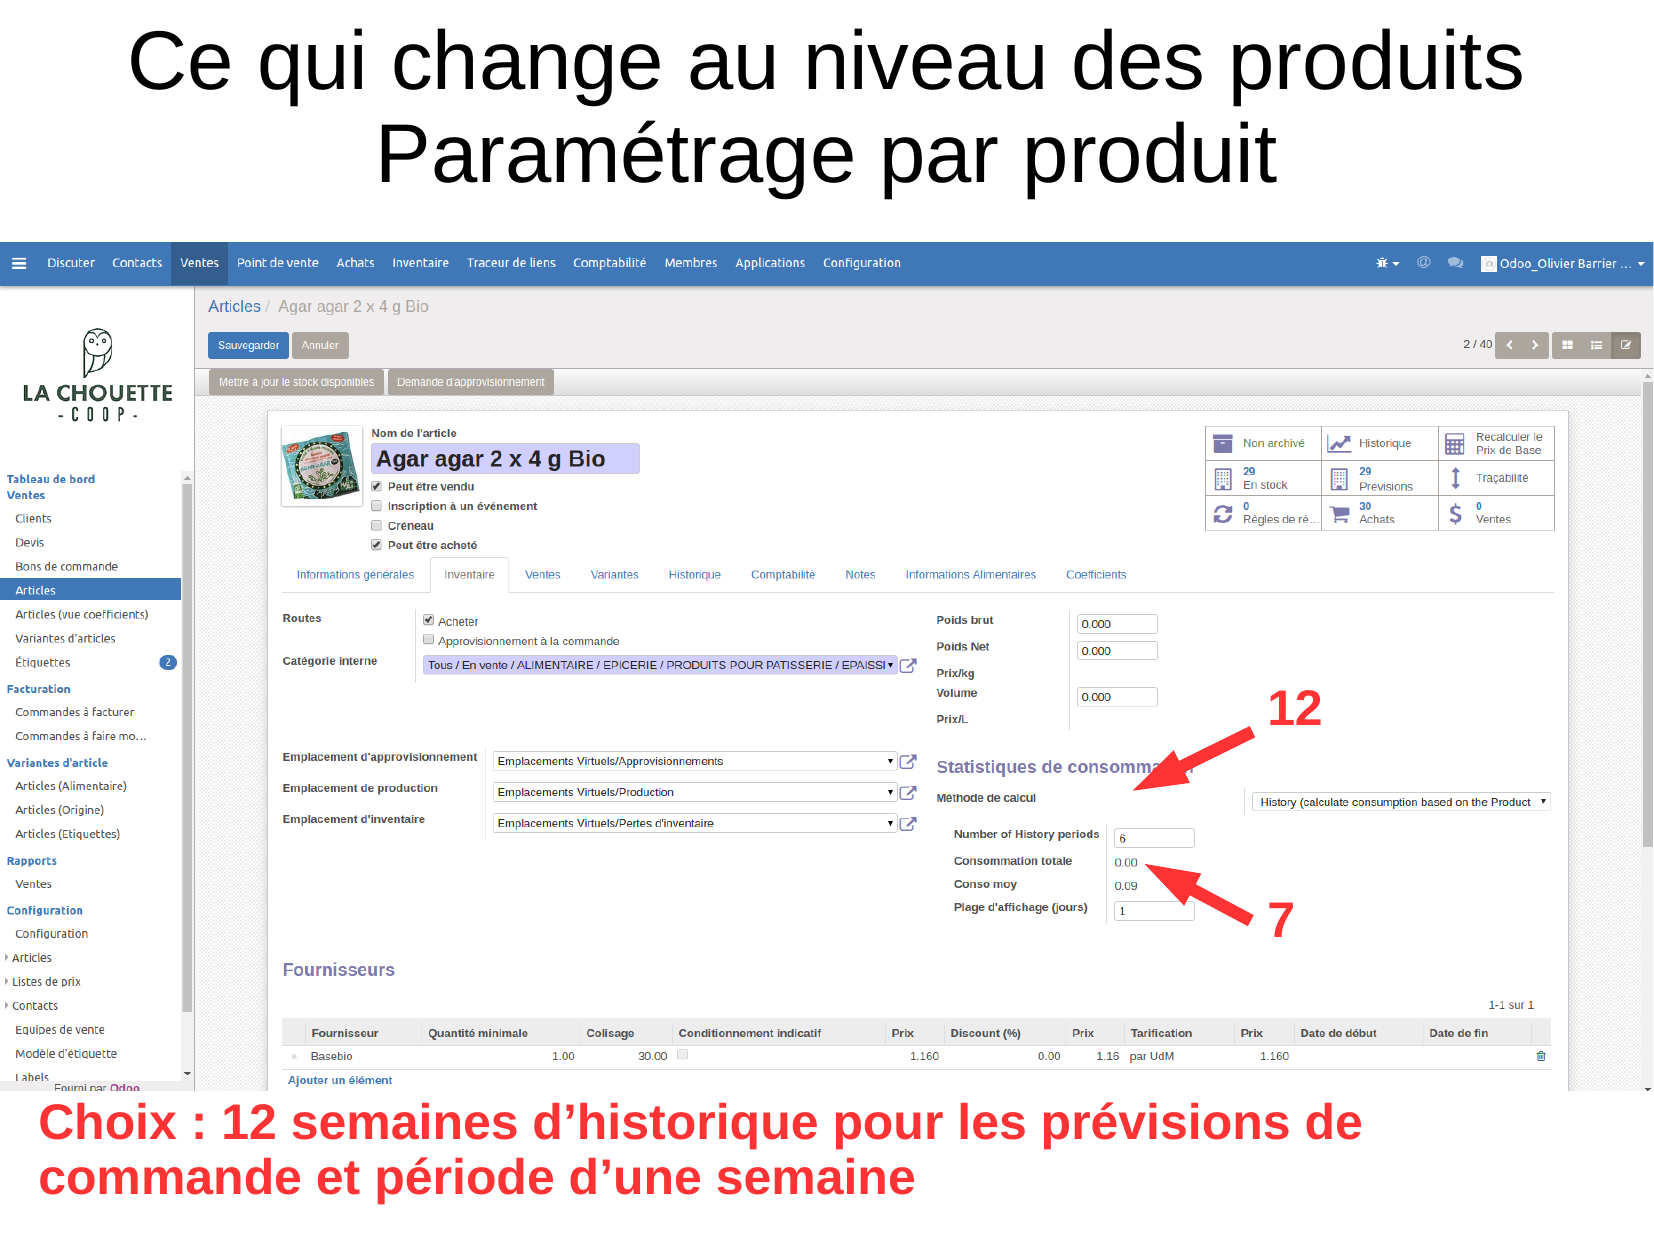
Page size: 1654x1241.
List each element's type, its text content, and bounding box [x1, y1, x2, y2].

picture [0, 242, 1654, 1091]
text_box 7 [1252, 885, 1310, 957]
text_box 12 [1252, 672, 1358, 799]
title Ce qui change au niveau des produits Paramétrage par produit [82, 14, 1571, 201]
text_box Choix : 12 semaines d’historique pour les prévisions de commande et période d’une semaine [23, 1086, 1630, 1241]
